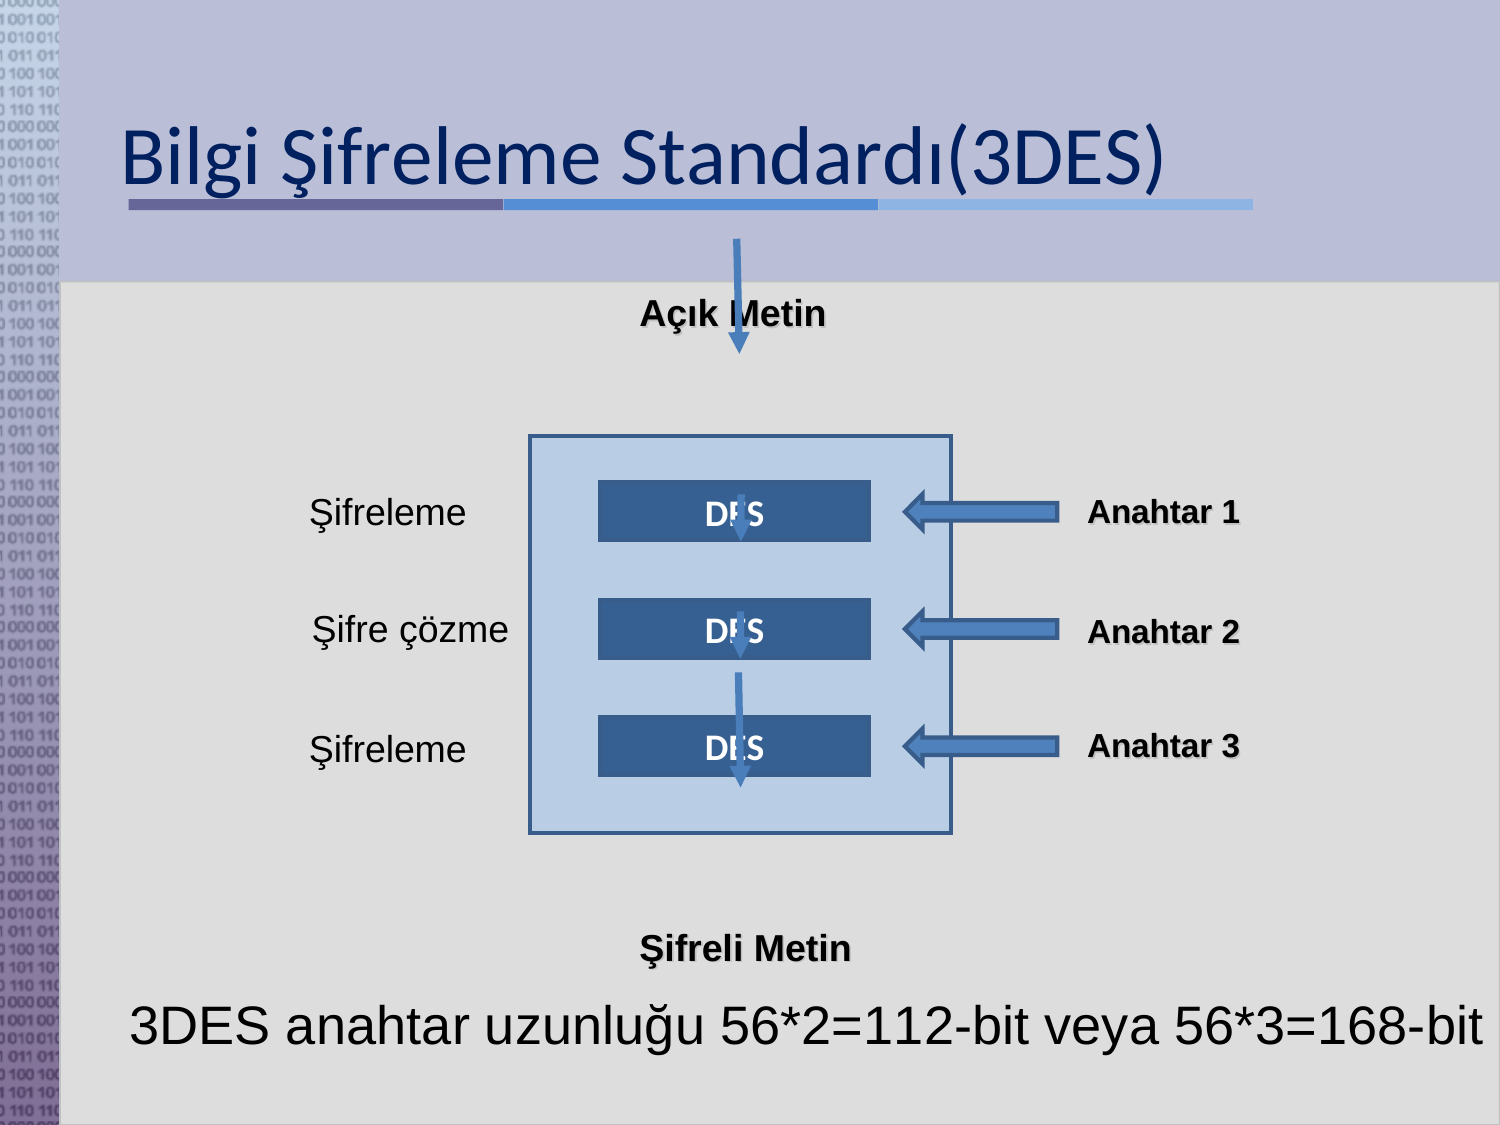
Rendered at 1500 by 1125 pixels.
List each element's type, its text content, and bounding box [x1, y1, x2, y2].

text_box 3DES anahtar uzunluğu 56*2=112-bit veya 56*3=168-bit [114, 983, 1500, 1063]
text_box Şifreleme [294, 480, 482, 541]
text_box Açık Metin [742, 281, 842, 342]
text_box DES [600, 716, 736, 775]
text_box Şifreli Metin [624, 916, 868, 977]
text_box DES [600, 599, 869, 658]
text_box Açık Metin [624, 281, 735, 342]
text_box DES [600, 482, 869, 541]
text_box Anahtar 3 [1072, 716, 1256, 773]
text_box [529, 435, 1058, 834]
picture [0, 0, 60, 1125]
text_box DES [743, 716, 869, 775]
text_box Bilgi Şifreleme Standardı(3DES) [105, 93, 1219, 210]
text_box [128, 199, 1253, 211]
text_box Şifreleme [294, 716, 482, 778]
text_box Anahtar 2 [1072, 602, 1256, 659]
text_box Anahtar 1 [1072, 482, 1256, 538]
text_box Şifre çözme [296, 597, 525, 659]
